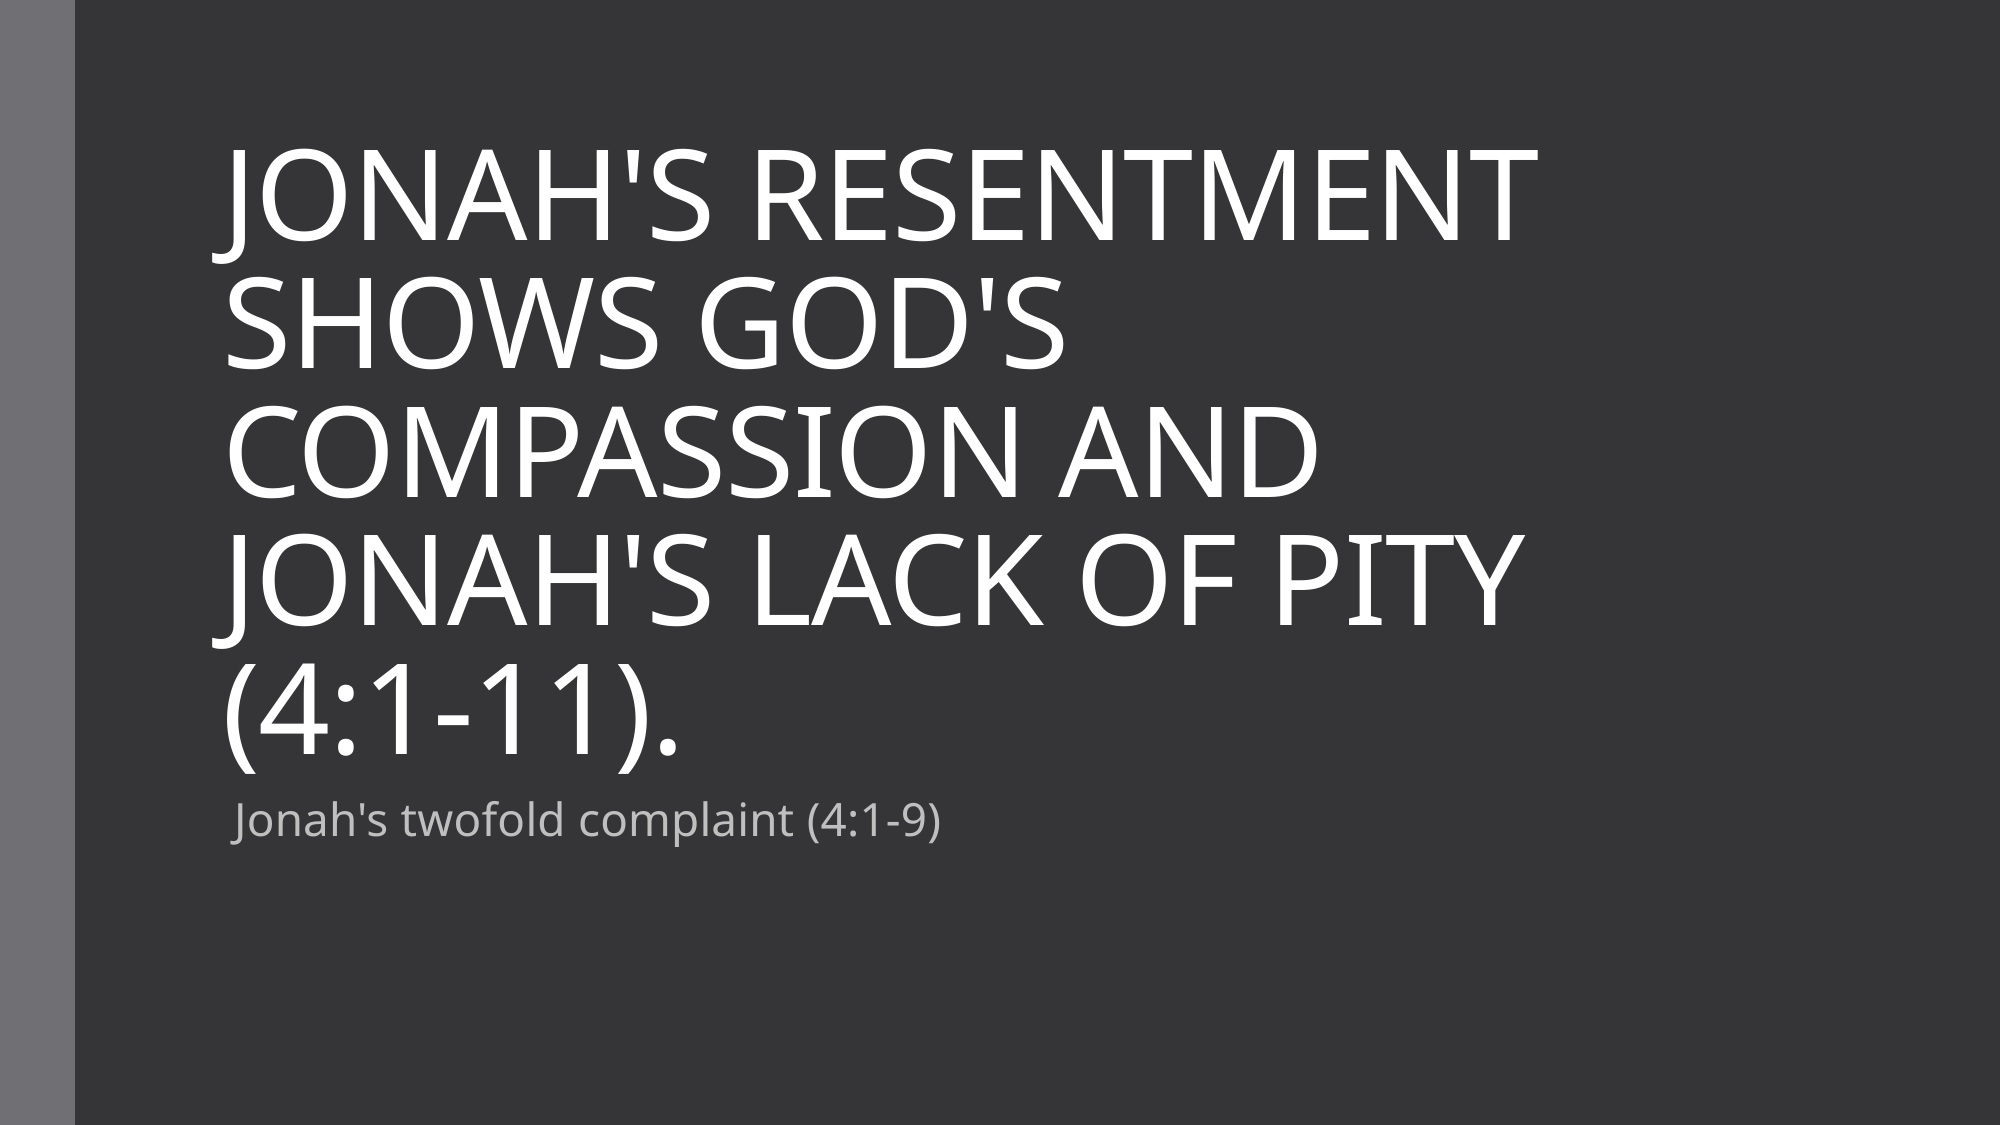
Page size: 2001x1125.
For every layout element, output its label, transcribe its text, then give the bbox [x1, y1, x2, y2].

subtitle Jonah's twofold complaint (4:1-9) [206, 787, 1752, 1066]
title JONAH'S RESENTMENT SHOWS GOD'S COMPASSION AND JONAH'S LACK OF PITY (4:1-11). [206, 124, 1752, 787]
